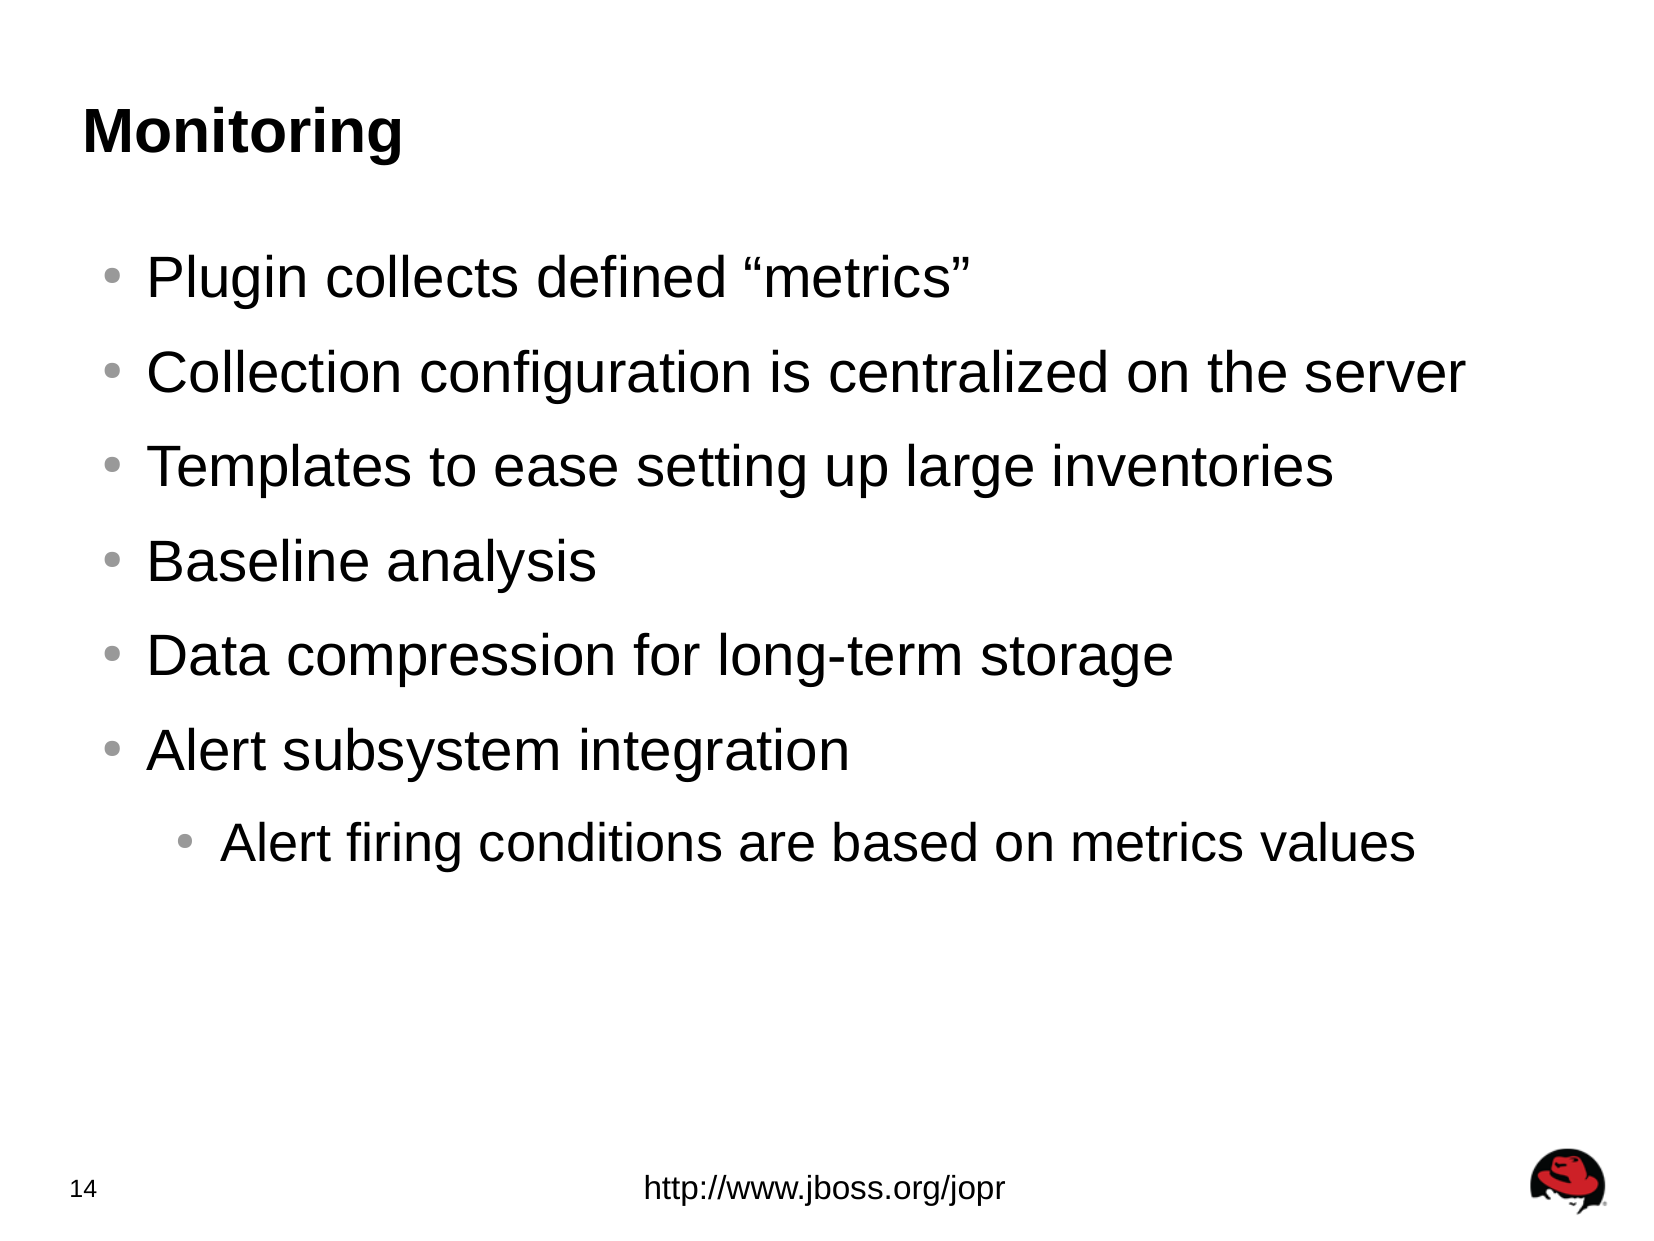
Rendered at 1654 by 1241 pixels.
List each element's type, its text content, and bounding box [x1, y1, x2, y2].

picture [1529, 1146, 1613, 1224]
title Monitoring [82, 45, 1571, 218]
list Plugin collects defined “metrics” Collection configuration is centralized on the server Templates to ease setting up large inventories Baseline analysis Data compression for long-term storage Alert subsystem integration Alert firing conditions are based on metrics values [86, 244, 1576, 1024]
